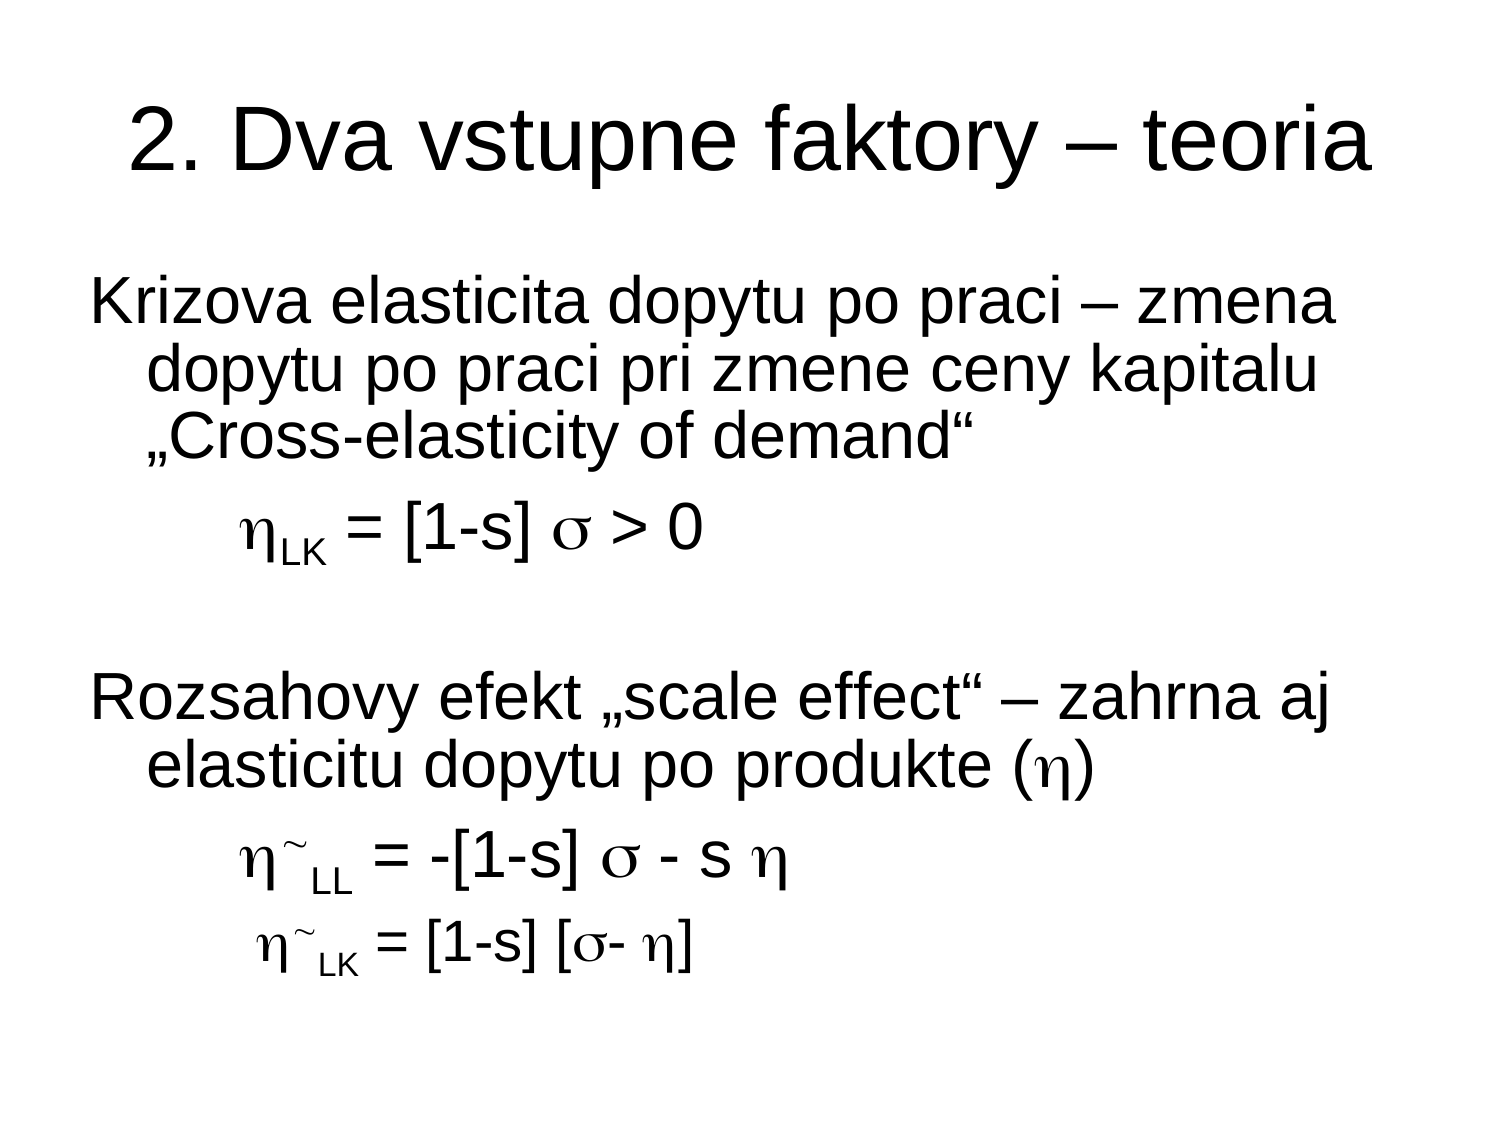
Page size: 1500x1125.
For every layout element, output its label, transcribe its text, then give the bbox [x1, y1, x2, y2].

title 2. Dva vstupne faktory – teoria [75, 45, 1426, 233]
list Krizova elasticita dopytu po praci – zmena dopytu po praci pri zmene ceny kapitalu „Cross-elasticity of demand“ LK = [1-s]  > 0 Rozsahovy efekt „scale effect“ – zahrna aj elasticitu dopytu po produkte () LL = -[1-s]  - s  LK = [1-s] [- ] [75, 262, 1426, 1027]
